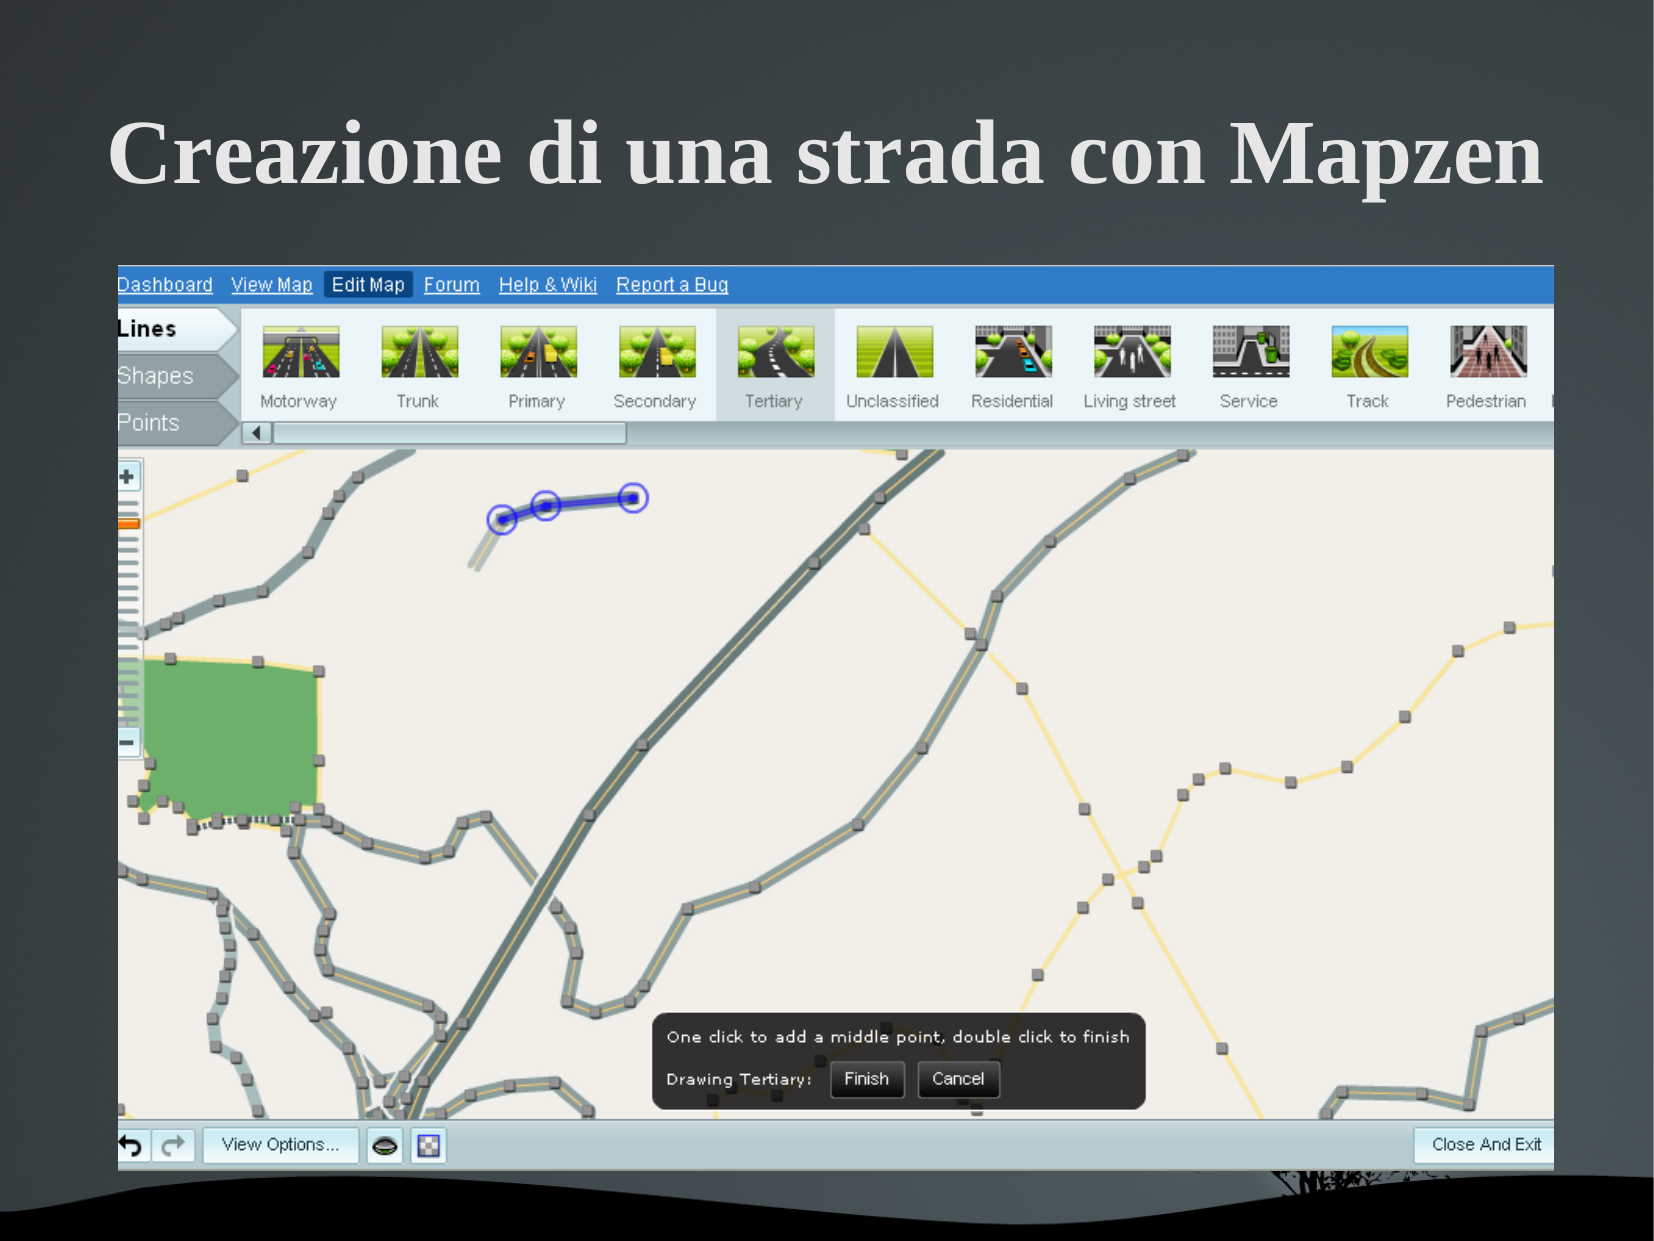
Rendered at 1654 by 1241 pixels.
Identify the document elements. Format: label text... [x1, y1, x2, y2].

title Creazione di una strada con Mapzen [82, 56, 1571, 250]
picture [0, 0, 1654, 1241]
